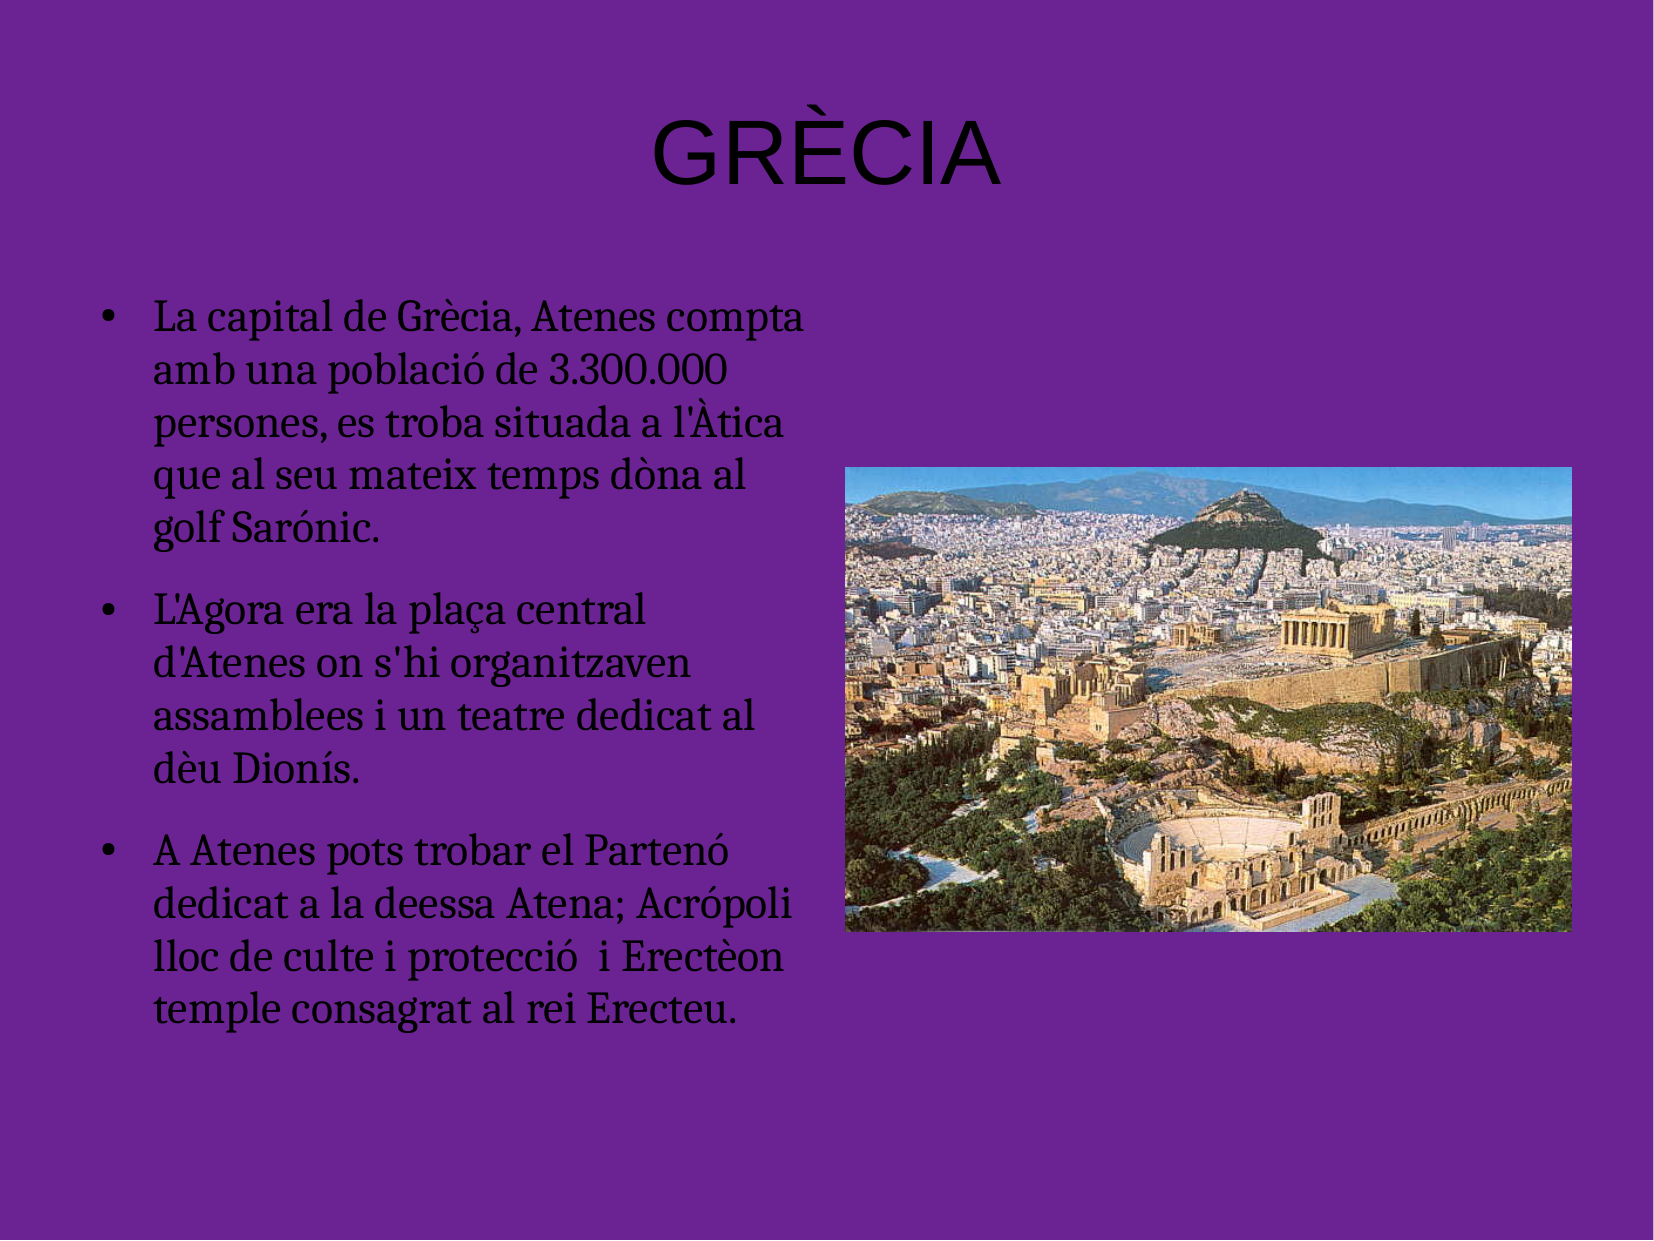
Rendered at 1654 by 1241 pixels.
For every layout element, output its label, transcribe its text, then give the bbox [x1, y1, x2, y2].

list La capital de Grècia, Atenes compta amb una població de 3.300.000 persones, es troba situada a l'Àtica que al seu mateix temps dòna al golf Sarónic. L'Agora era la plaça central d'Atenes on s'hi organitzaven assamblees i un teatre dedicat al dèu Dionís. A Atenes pots trobar el Partenó dedicat a la deessa Atena; Acrópoli lloc de culte i protecció i Erectèon temple consagrat al rei Erecteu. [82, 290, 809, 1109]
picture [845, 467, 1572, 932]
title GRÈCIA [82, 49, 1571, 257]
